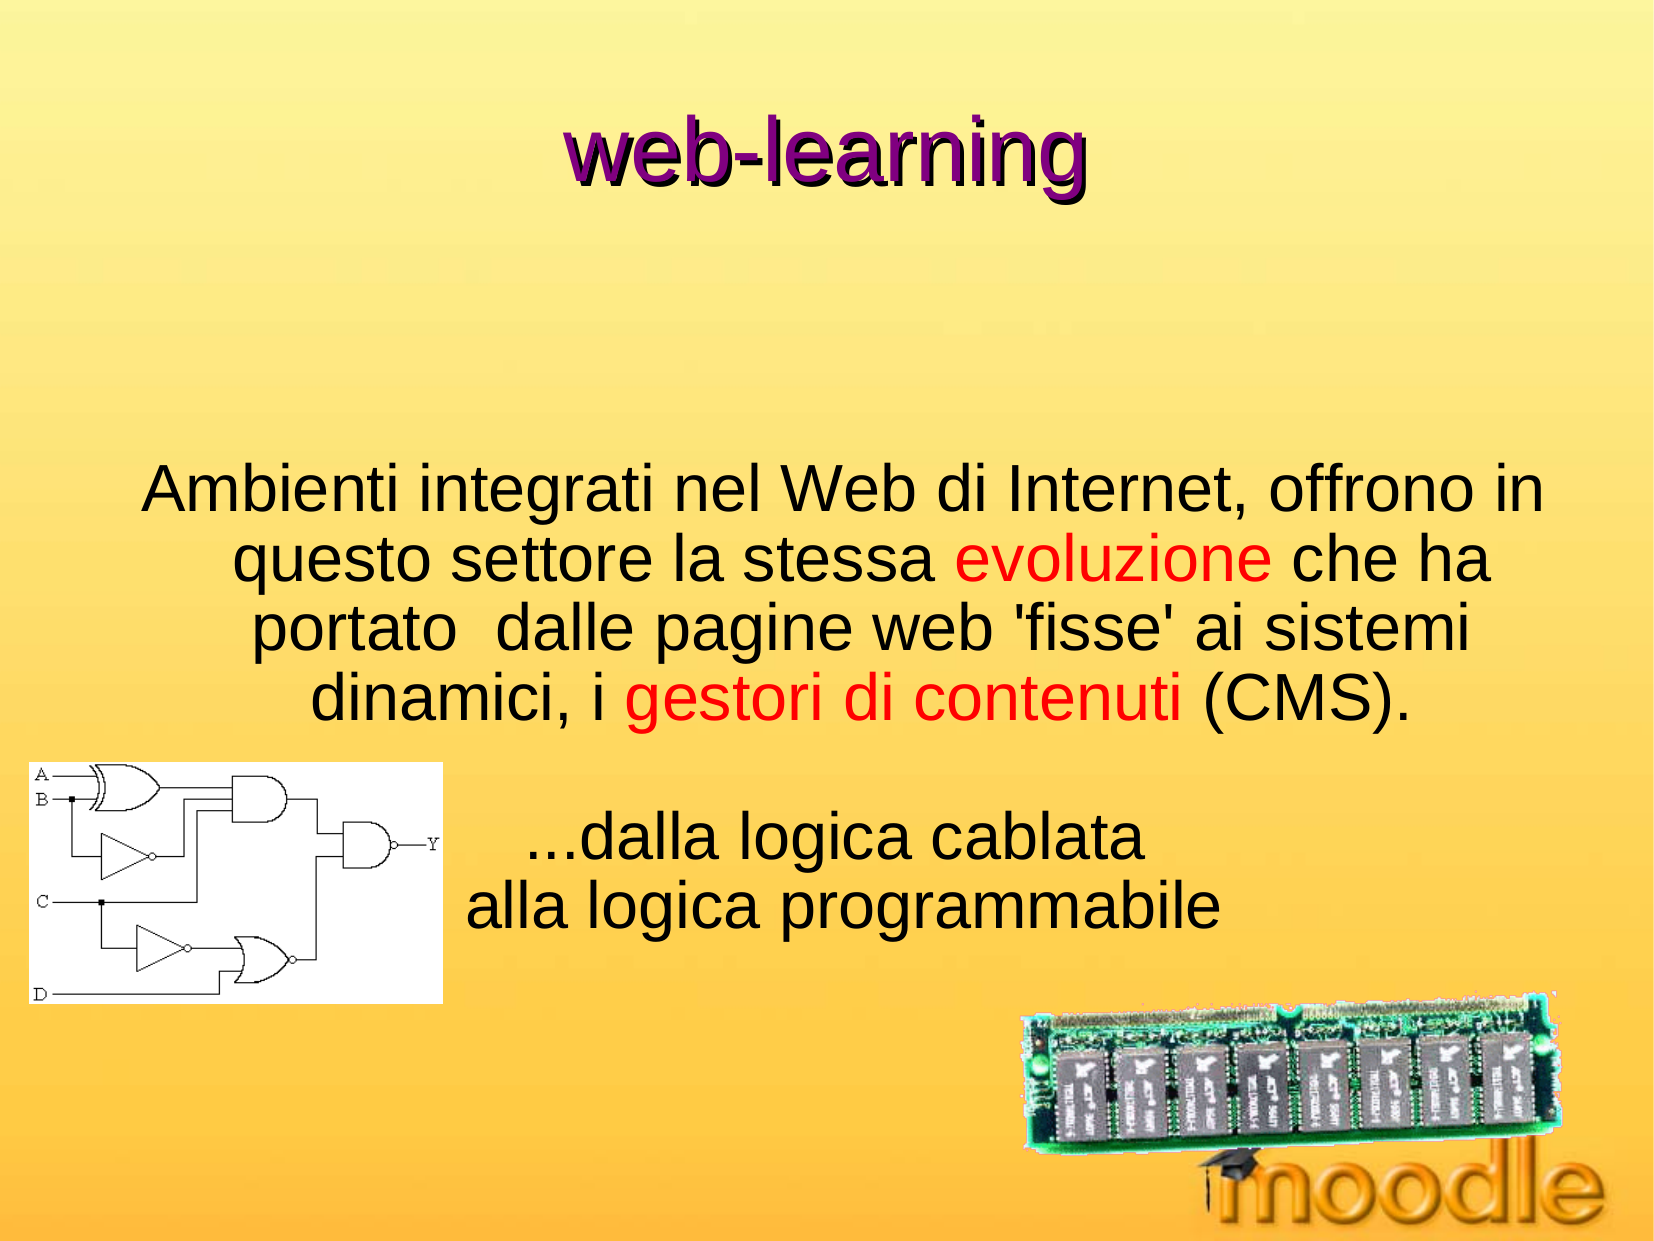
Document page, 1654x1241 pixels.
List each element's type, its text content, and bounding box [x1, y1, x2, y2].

title web-learning [82, 101, 1571, 205]
subtitle Ambienti integrati nel Web di Internet, offrono in questo settore la stessa evoluzione che ha portato dalle pagine web 'fisse' ai sistemi dinamici, i gestori di contenuti (CMS). ...dalla logica cablata alla logica programmabile [82, 438, 1571, 960]
picture [0, 0, 1654, 1241]
